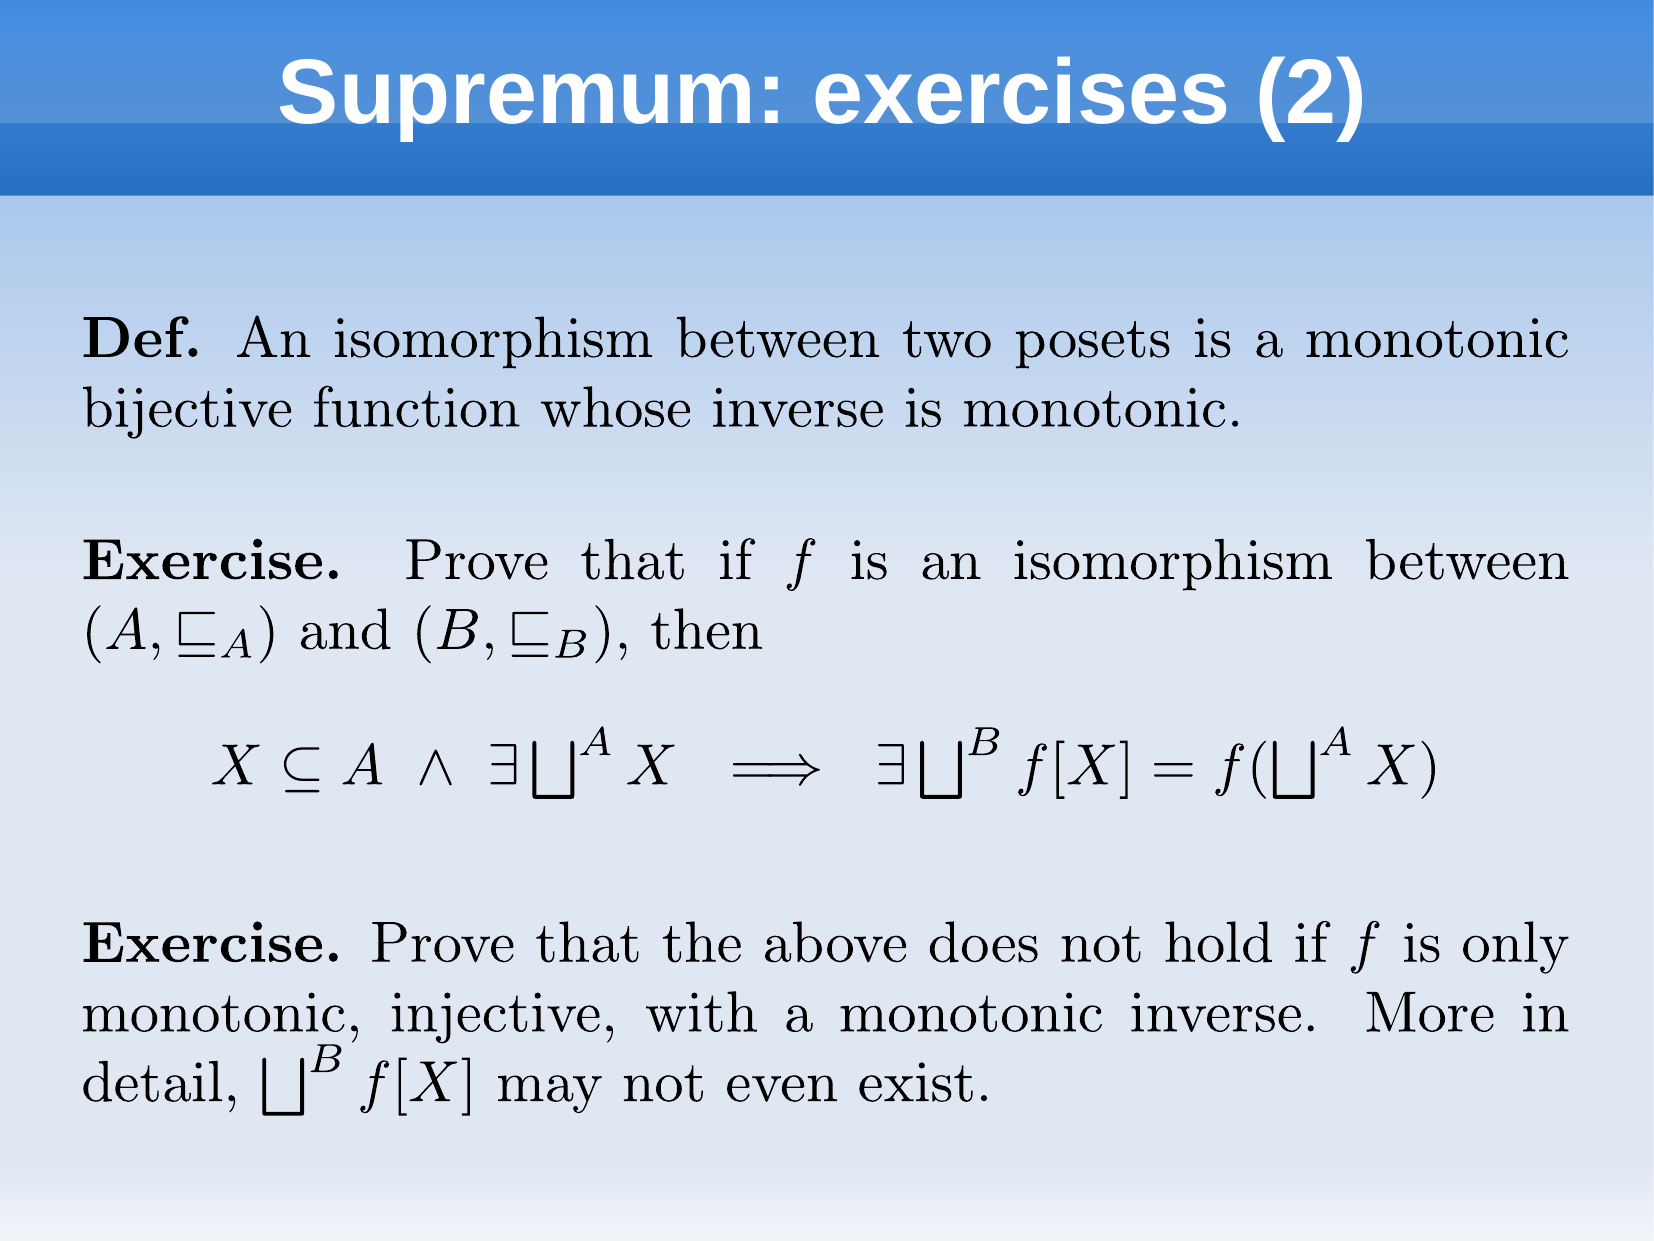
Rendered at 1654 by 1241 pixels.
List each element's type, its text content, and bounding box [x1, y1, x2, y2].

title Supremum: exercises (2) [59, 0, 1588, 188]
text_box [81, 315, 1571, 1116]
picture [0, 0, 1654, 1241]
